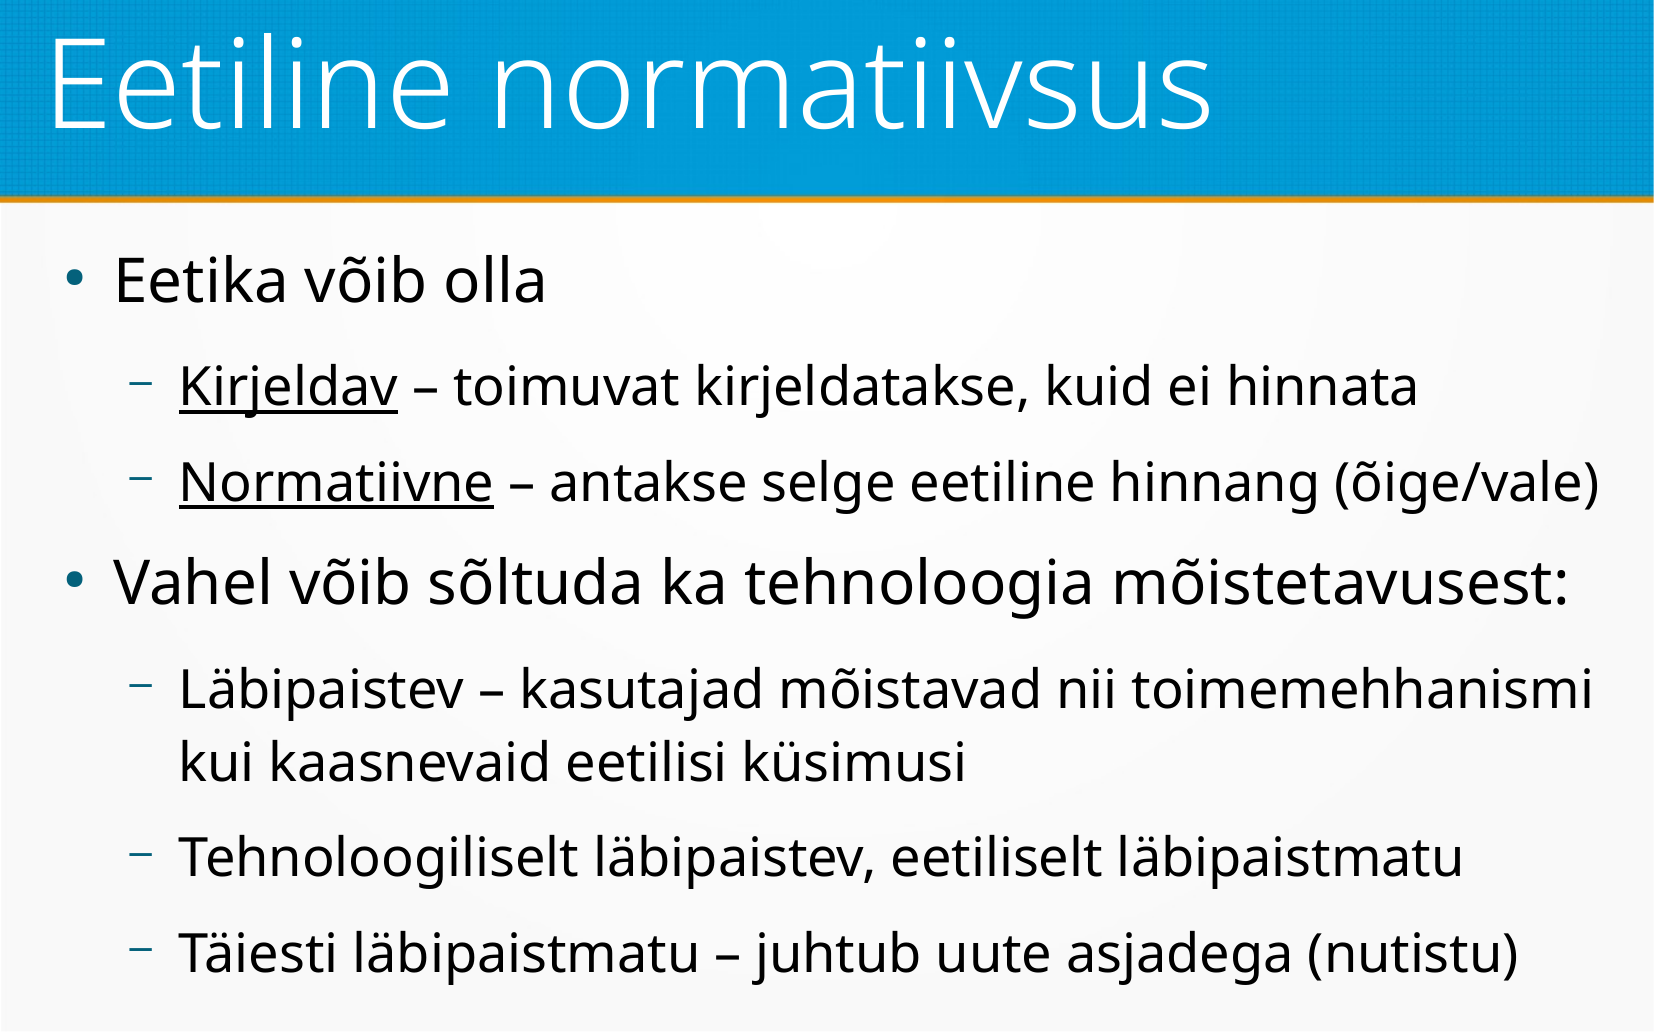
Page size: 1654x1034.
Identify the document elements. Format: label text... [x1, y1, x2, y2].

title Eetiline normatiivsus [43, 0, 1619, 166]
list Eetika võib olla Kirjeldav – toimuvat kirjeldatakse, kuid ei hinnata Normatiivne – antakse selge eetiline hinnang (õige/vale) Vahel võib sõltuda ka tehnoloogia mõistetavusest: Läbipaistev – kasutajad mõistavad nii toimemehhanismi kui kaasnevaid eetilisi küsimusi Tehnoloogiliselt läbipaistev, eetiliselt läbipaistmatu Täiesti läbipaistmatu – juhtub uute asjadega (nutistu) [47, 236, 1607, 1002]
picture [0, 195, 1654, 1034]
